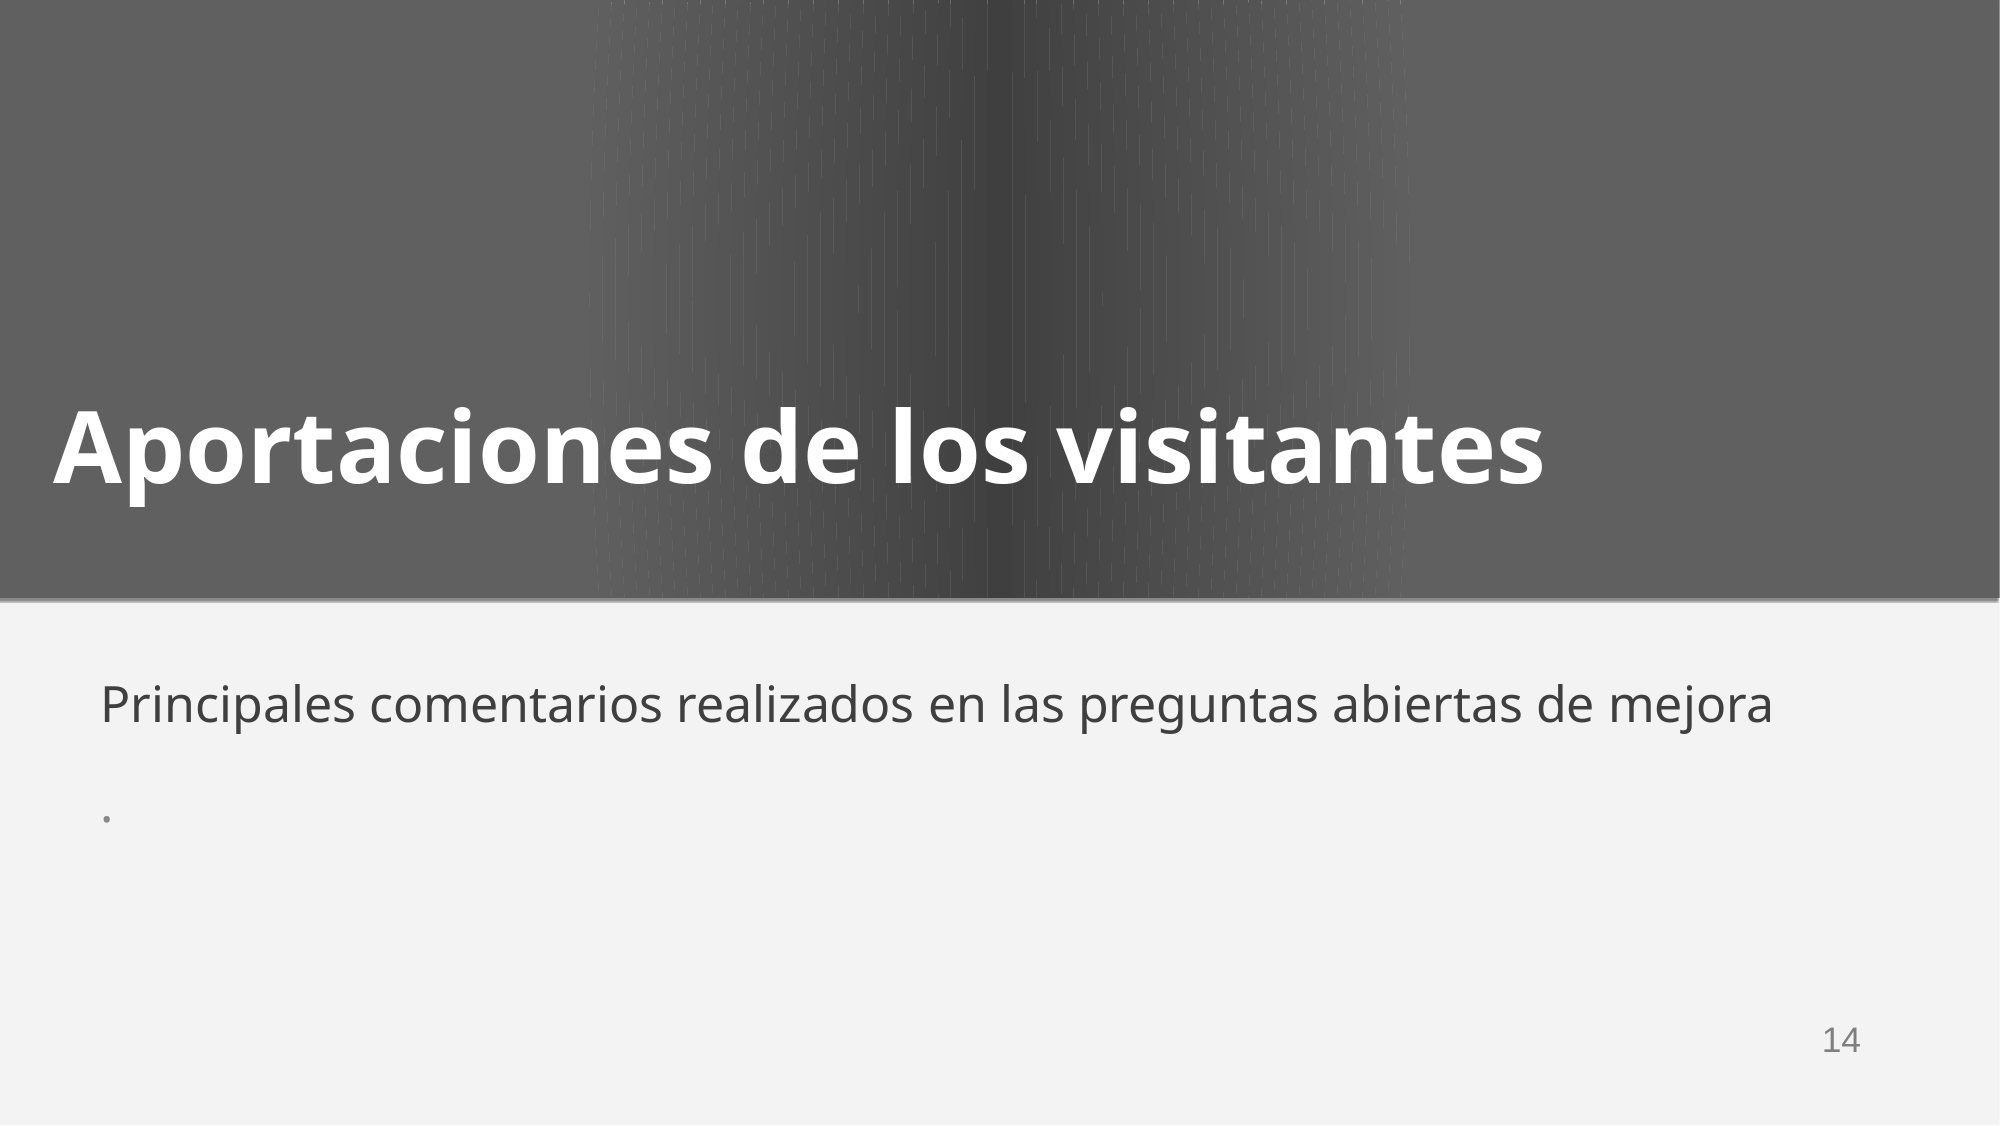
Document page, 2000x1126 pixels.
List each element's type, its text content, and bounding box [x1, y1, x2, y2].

text_box Principales comentarios realizados en las preguntas abiertas de mejora . [72, 617, 1928, 857]
text_box Aportaciones de los visitantes [53, 327, 1697, 560]
text_box [0, 0, 2000, 598]
slide_number <number> [1412, 1008, 1880, 1069]
